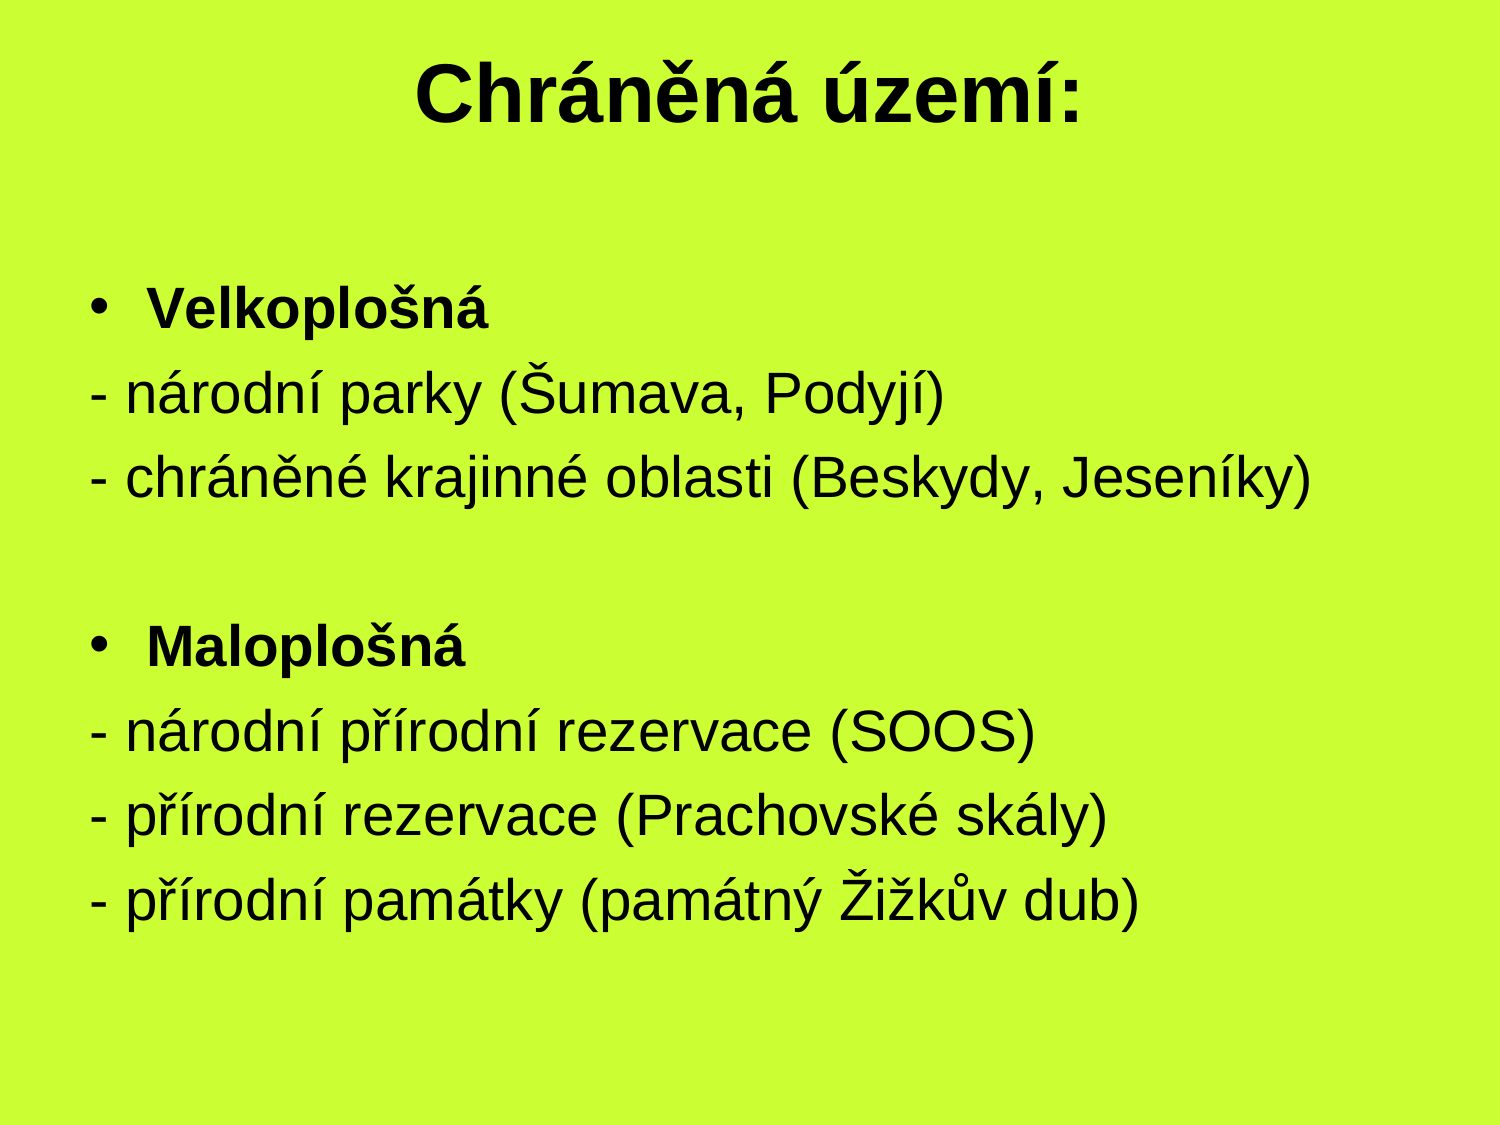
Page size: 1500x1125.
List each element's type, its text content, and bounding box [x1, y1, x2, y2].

list Velkoplošná - národní parky (Šumava, Podyjí) - chráněné krajinné oblasti (Beskydy, Jeseníky) Maloplošná - národní přírodní rezervace (SOOS) - přírodní rezervace (Prachovské skály) - přírodní památky (památný Žižkův dub) [75, 262, 1426, 1006]
title Chráněná území: [75, 31, 1426, 247]
